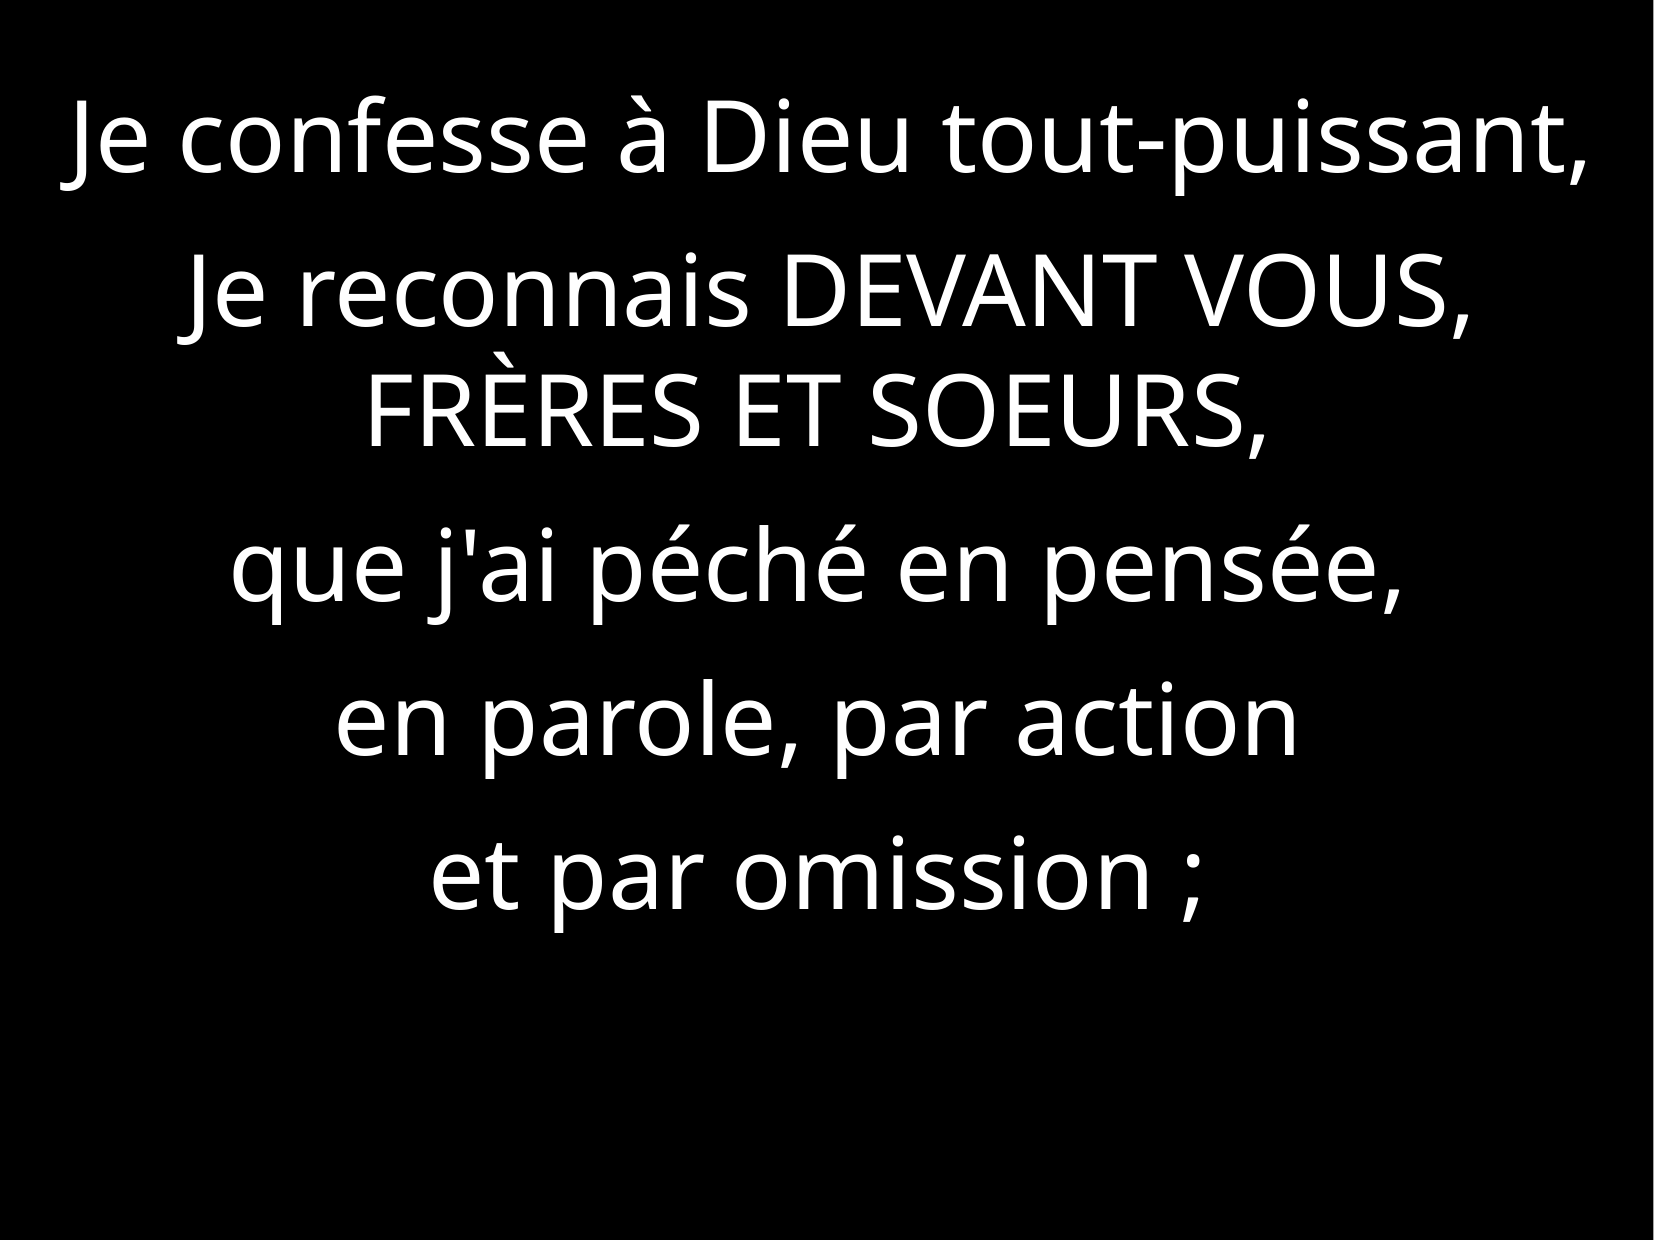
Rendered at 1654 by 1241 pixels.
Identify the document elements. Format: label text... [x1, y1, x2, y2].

text_box Je confesse à Dieu tout-puissant, Je reconnais DEVANT VOUS, FRÈRES ET SOEURS, que j'ai péché en pensée, en parole, par action et par omission ; [9, 65, 1654, 1074]
